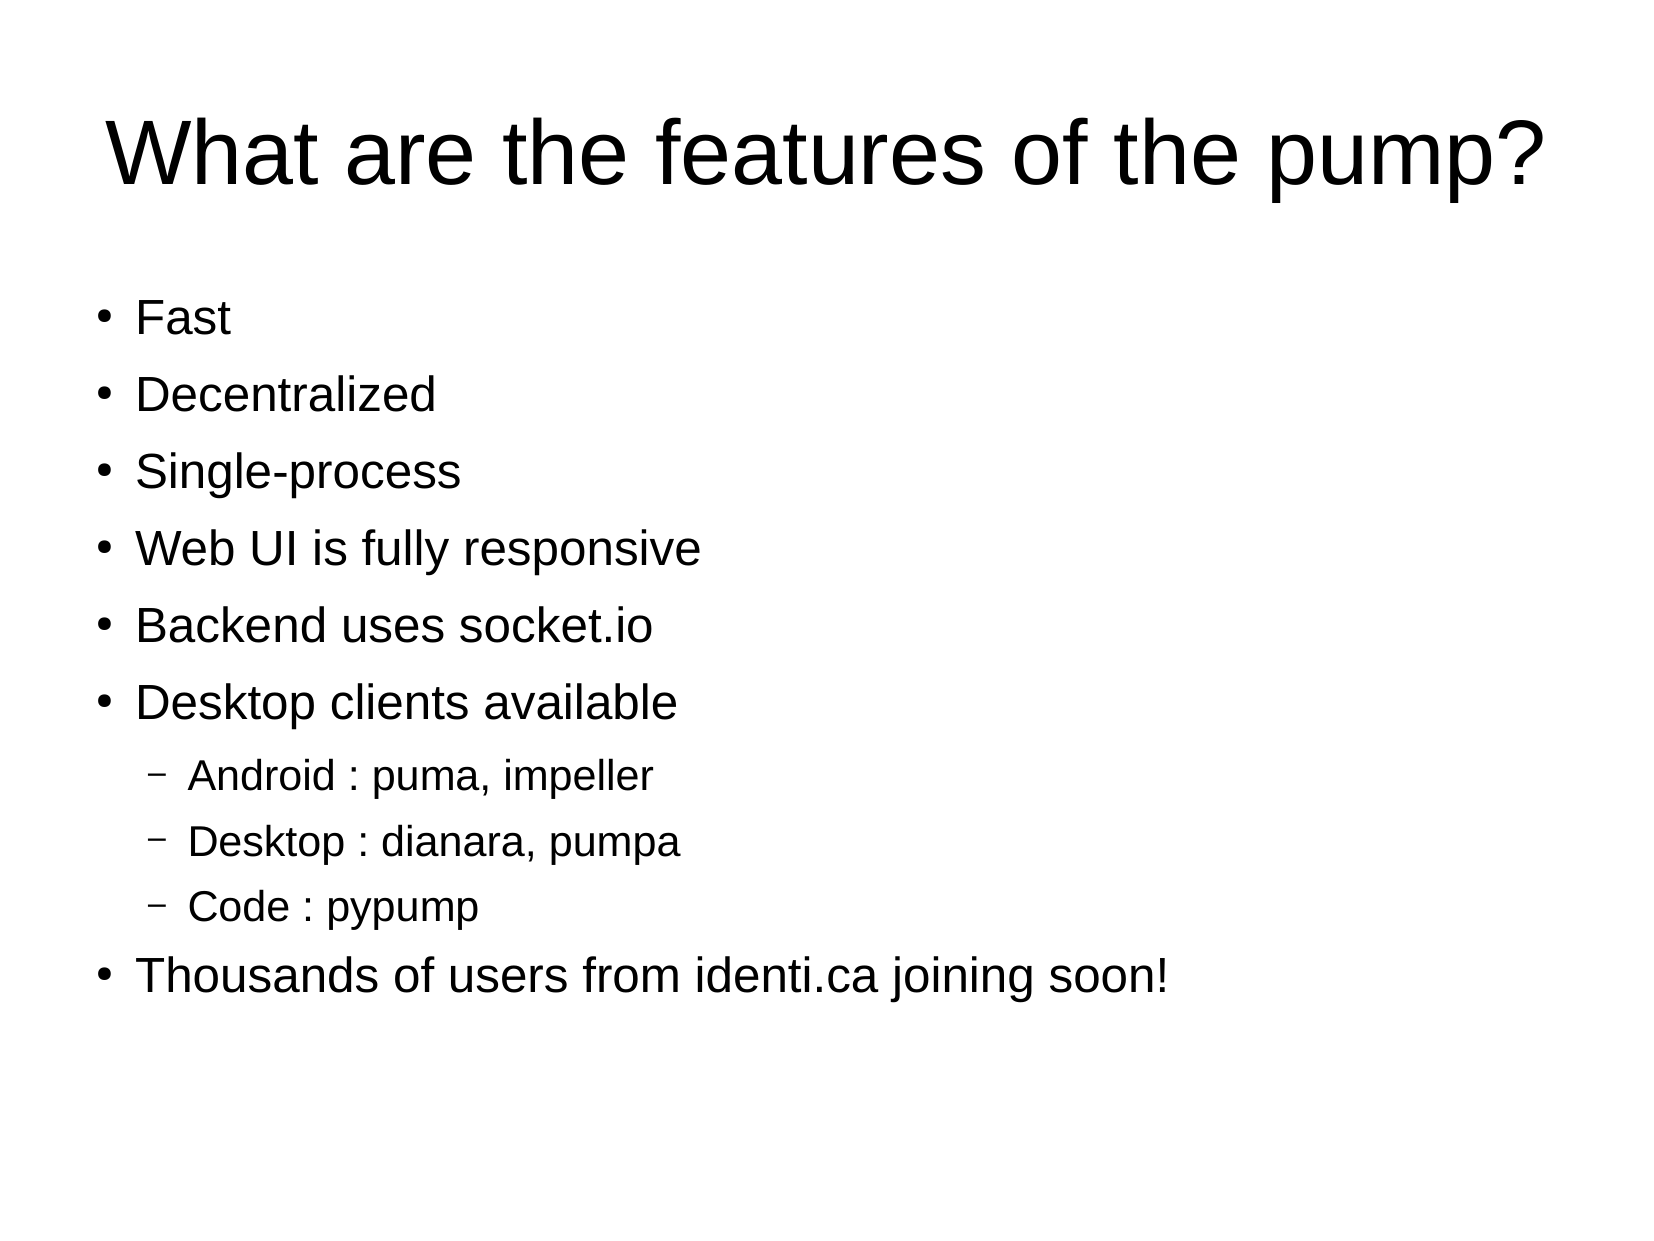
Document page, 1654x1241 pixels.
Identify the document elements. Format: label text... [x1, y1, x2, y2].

title What are the features of the pump? [82, 49, 1571, 257]
list Fast Decentralized Single-process Web UI is fully responsive Backend uses socket.io Desktop clients available Android : puma, impeller Desktop : dianara, pumpa Code : pypump Thousands of users from identi.ca joining soon! [82, 290, 1538, 1010]
